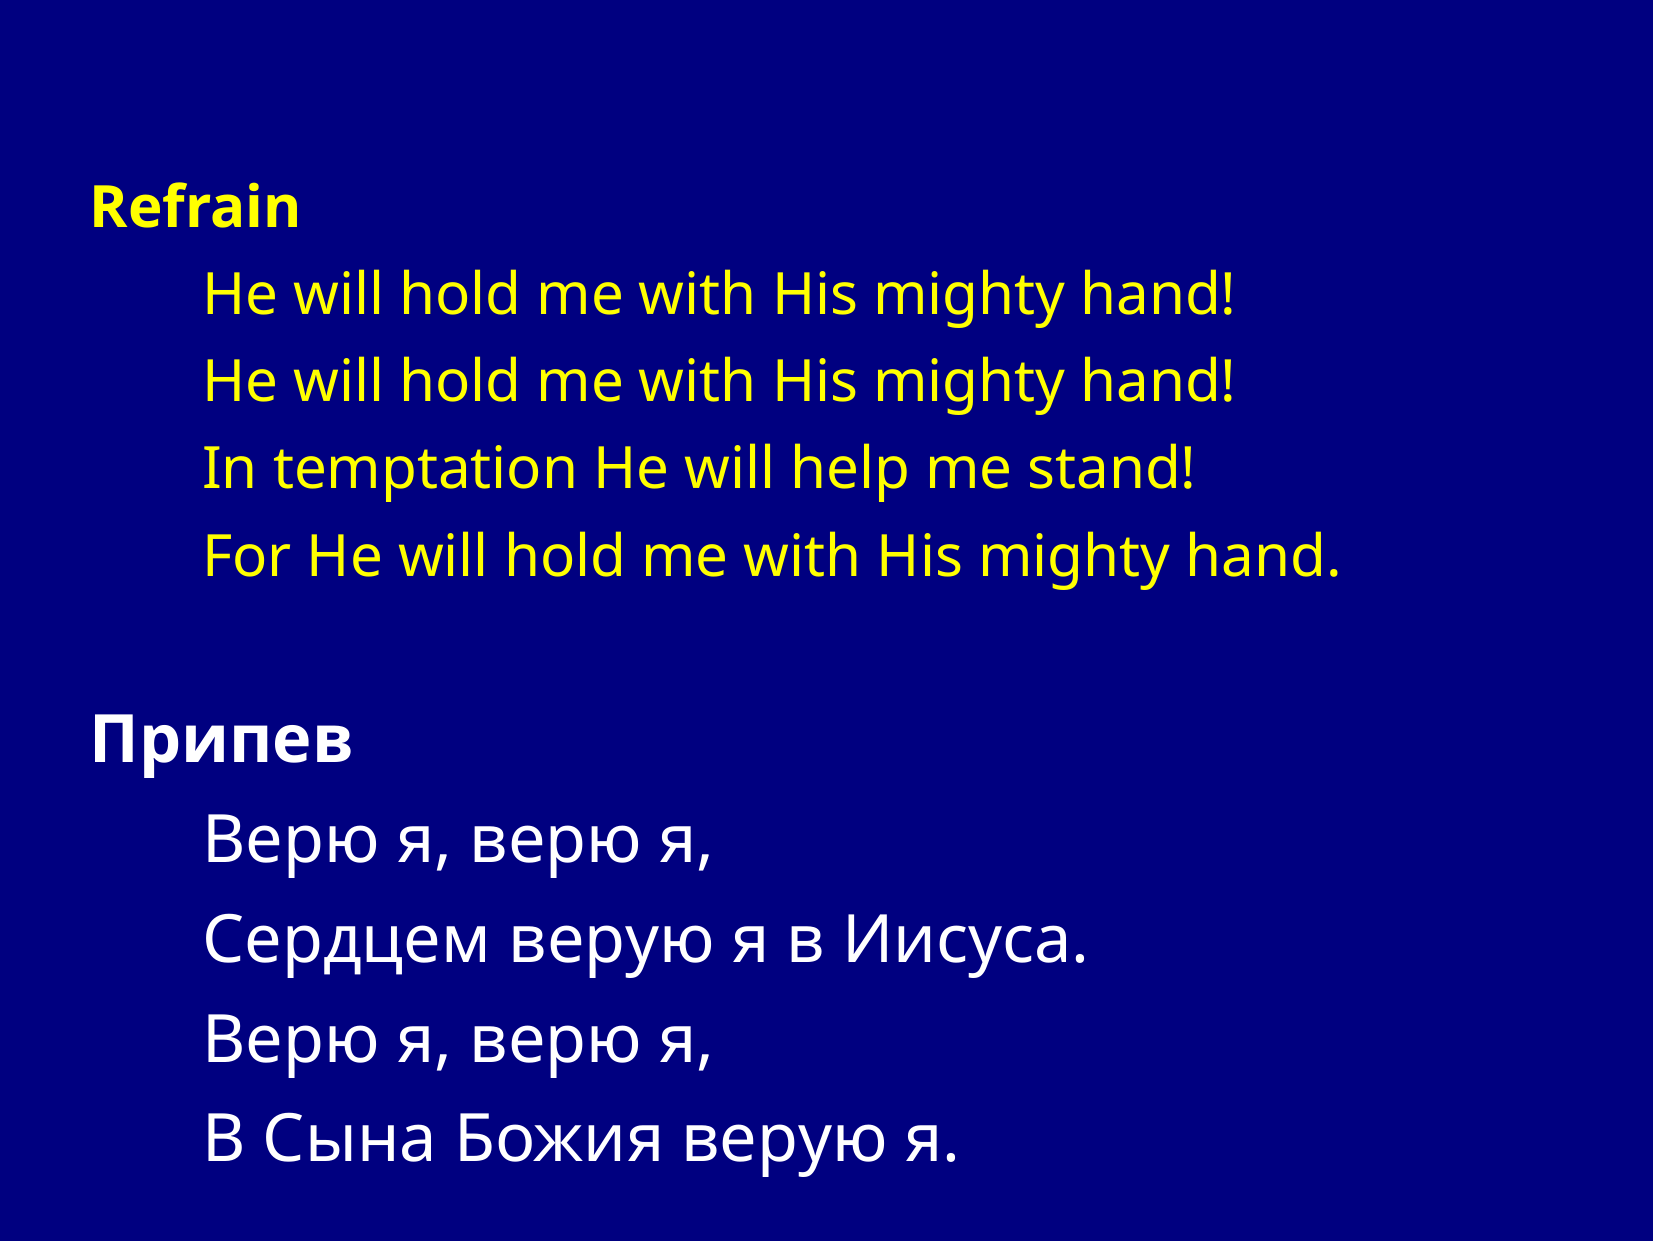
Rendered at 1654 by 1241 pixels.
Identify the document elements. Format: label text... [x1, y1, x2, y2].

text_box Припев Верю я, верю я, Сердцем верую я в Иисуса. Верю я, верю я, В Сына Божия верую я. [75, 675, 1576, 1163]
text_box Refrain He will hold me with His mighty hand! He will hold me with His mighty hand! In temptation He will help me stand! For He will hold me with His mighty hand. [75, 150, 1576, 638]
